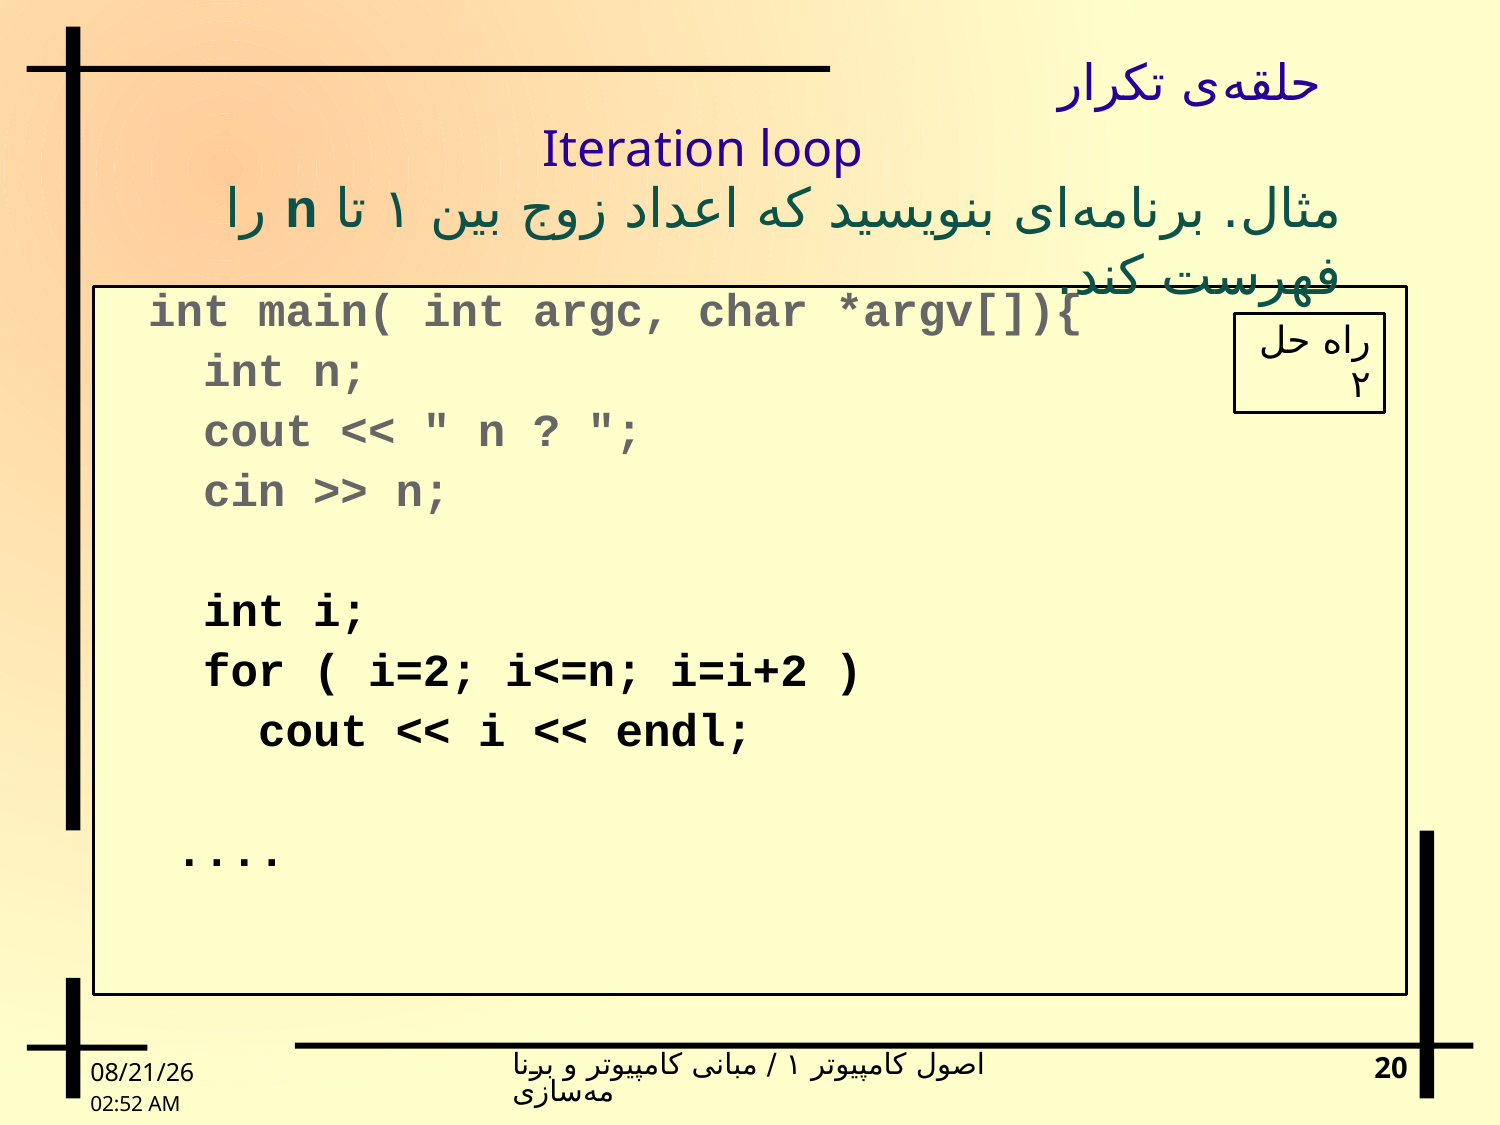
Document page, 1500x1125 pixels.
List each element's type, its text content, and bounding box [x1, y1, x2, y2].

text_box راه حل ۲ [1234, 313, 1385, 387]
list int main( int argc, char *argv[]){ int n; cout << " n ? "; cin >> n; int i; for ( i=2; i<=n; i=i+2 ) cout << i << endl; .... [93, 286, 1407, 995]
list مثال. برنامه‌ای بنویسید که اعداد زوج بین ۱ تا n را فهرست کند. [105, 177, 1395, 277]
title حلقه‌ی تکرار Iteration loop [62, 57, 1344, 178]
